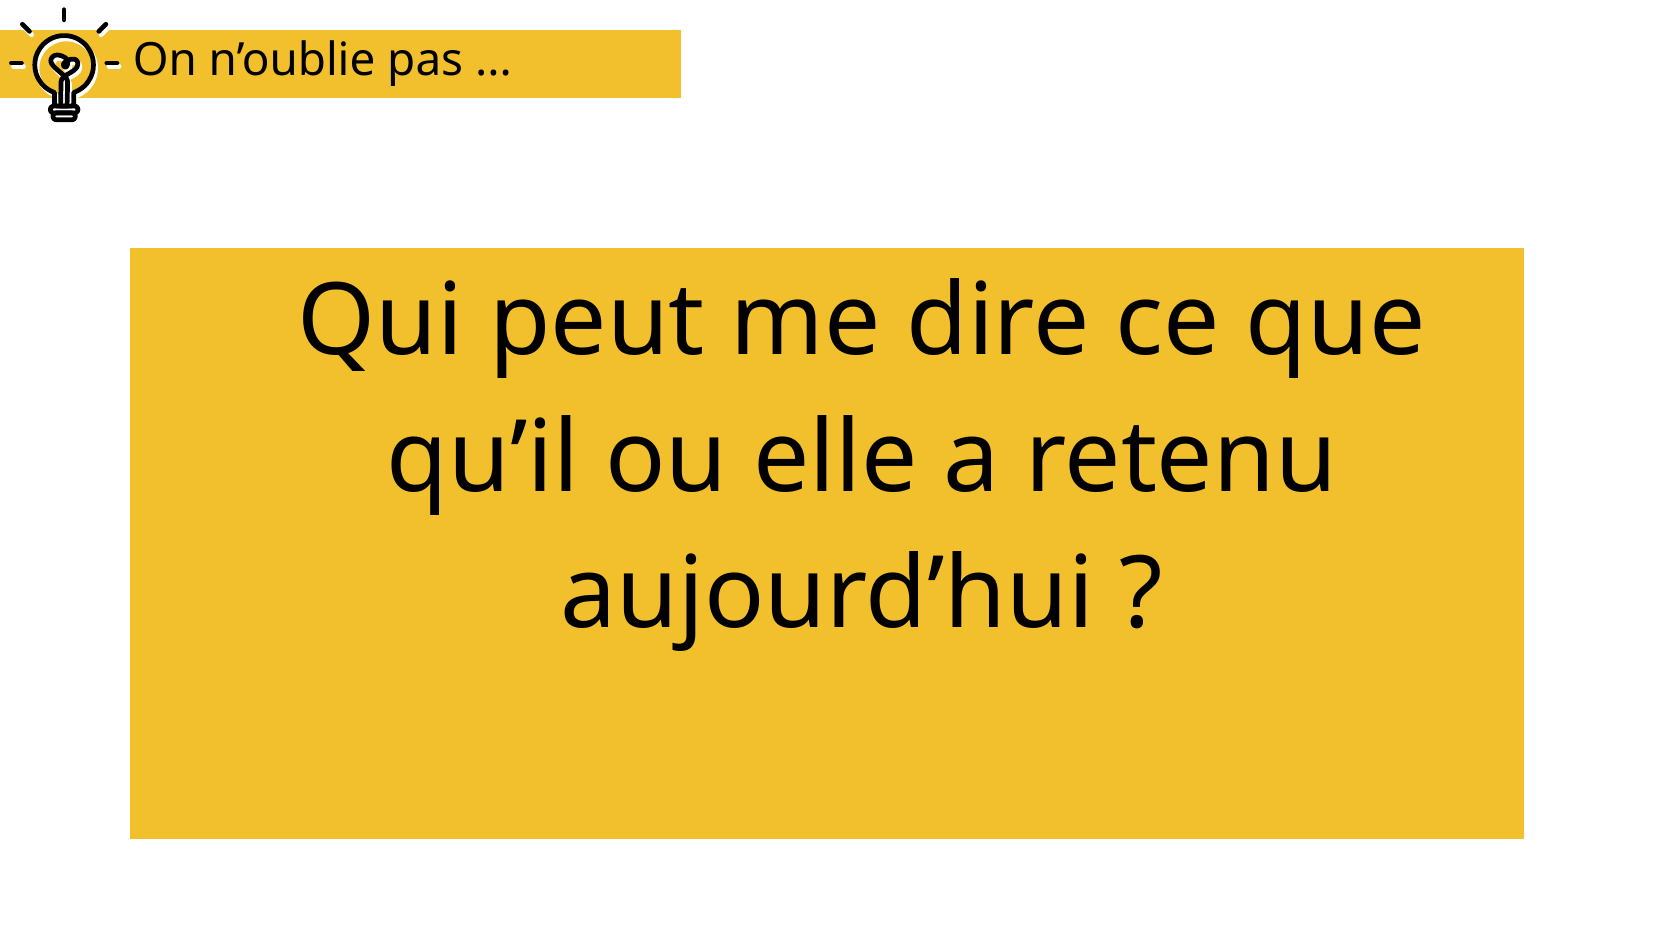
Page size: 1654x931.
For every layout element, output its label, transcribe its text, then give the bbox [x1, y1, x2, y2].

subtitle On n’oublie pas ... [132, 17, 677, 97]
list Qui peut me dire ce que qu’il ou elle a retenu aujourd’hui ? [129, 248, 1524, 839]
